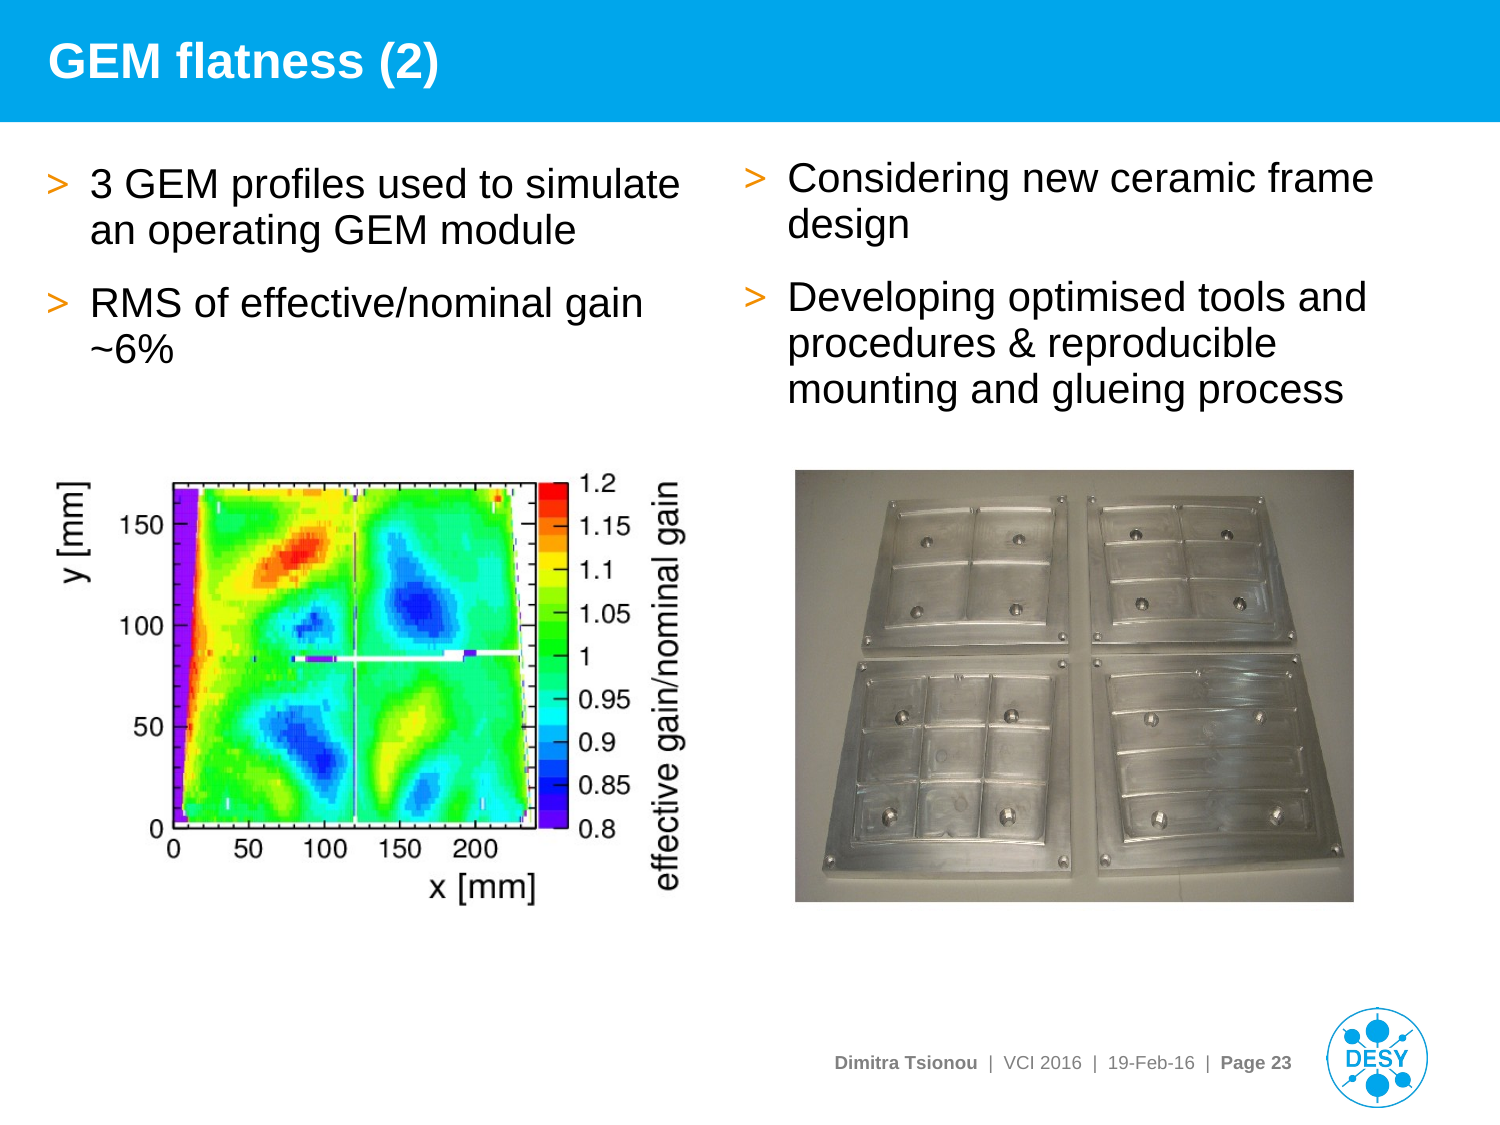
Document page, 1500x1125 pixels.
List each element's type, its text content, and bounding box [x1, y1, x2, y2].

list 3 GEM profiles used to simulate an operating GEM module RMS of effective/nominal gain ~6% [46, 160, 707, 374]
title GEM flatness (2) [47, 16, 1446, 107]
picture [1326, 1007, 1428, 1108]
picture [49, 468, 688, 940]
list Considering new ceramic frame design Developing optimised tools and procedures & reproducible mounting and glueing process [743, 154, 1447, 415]
picture [791, 467, 1361, 911]
